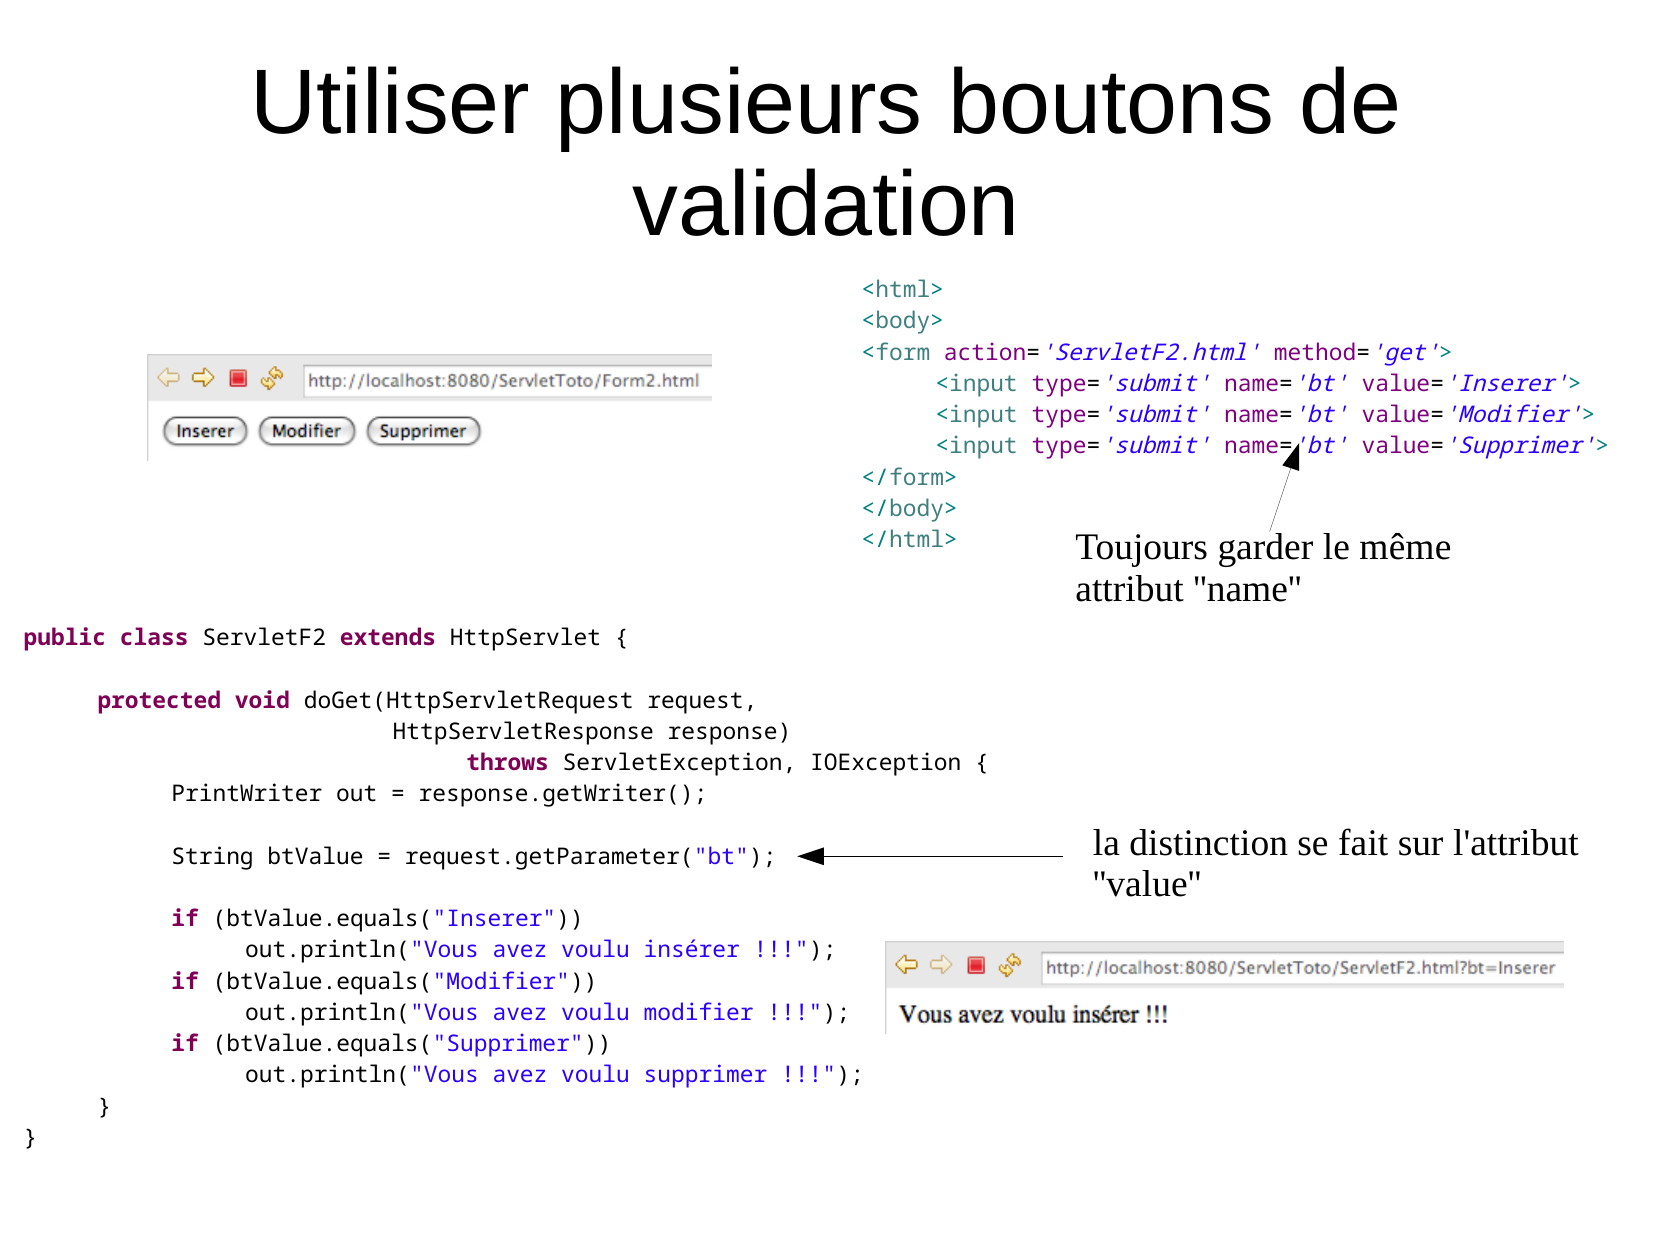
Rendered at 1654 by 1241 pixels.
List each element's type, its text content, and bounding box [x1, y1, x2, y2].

text_box <html> <body> <form action='ServletF2.html' method='get'> <input type='submit' name='bt' value='Inserer'> <input type='submit' name='bt' value='Modifier'> <input type='submit' name='bt' value='Supprimer'> </form> </body> </html> [846, 265, 1625, 540]
title Utiliser plusieurs boutons de validation [82, 49, 1571, 257]
picture [147, 354, 712, 461]
text_box la distinction se fait sur l'attribut ''value'' [1078, 814, 1595, 912]
picture [885, 941, 1564, 1034]
text_box public class ServletF2 extends HttpServlet { protected void doGet(HttpServletRequest request, HttpServletResponse response) throws ServletException, IOException { PrintWriter out = response.getWriter(); String btValue = request.getParameter("bt"); if (btValue.equals("Inserer")) out.println("Vous avez voulu insérer !!!"); if (btValue.equals("Modifier")) out.println("Vous avez voulu modifier !!!"); if (btValue.equals("Supprimer")) out.println("Vous avez voulu supprimer !!!"); } } [8, 613, 1004, 1118]
text_box Toujours garder le même attribut ''name'' [1060, 518, 1477, 617]
